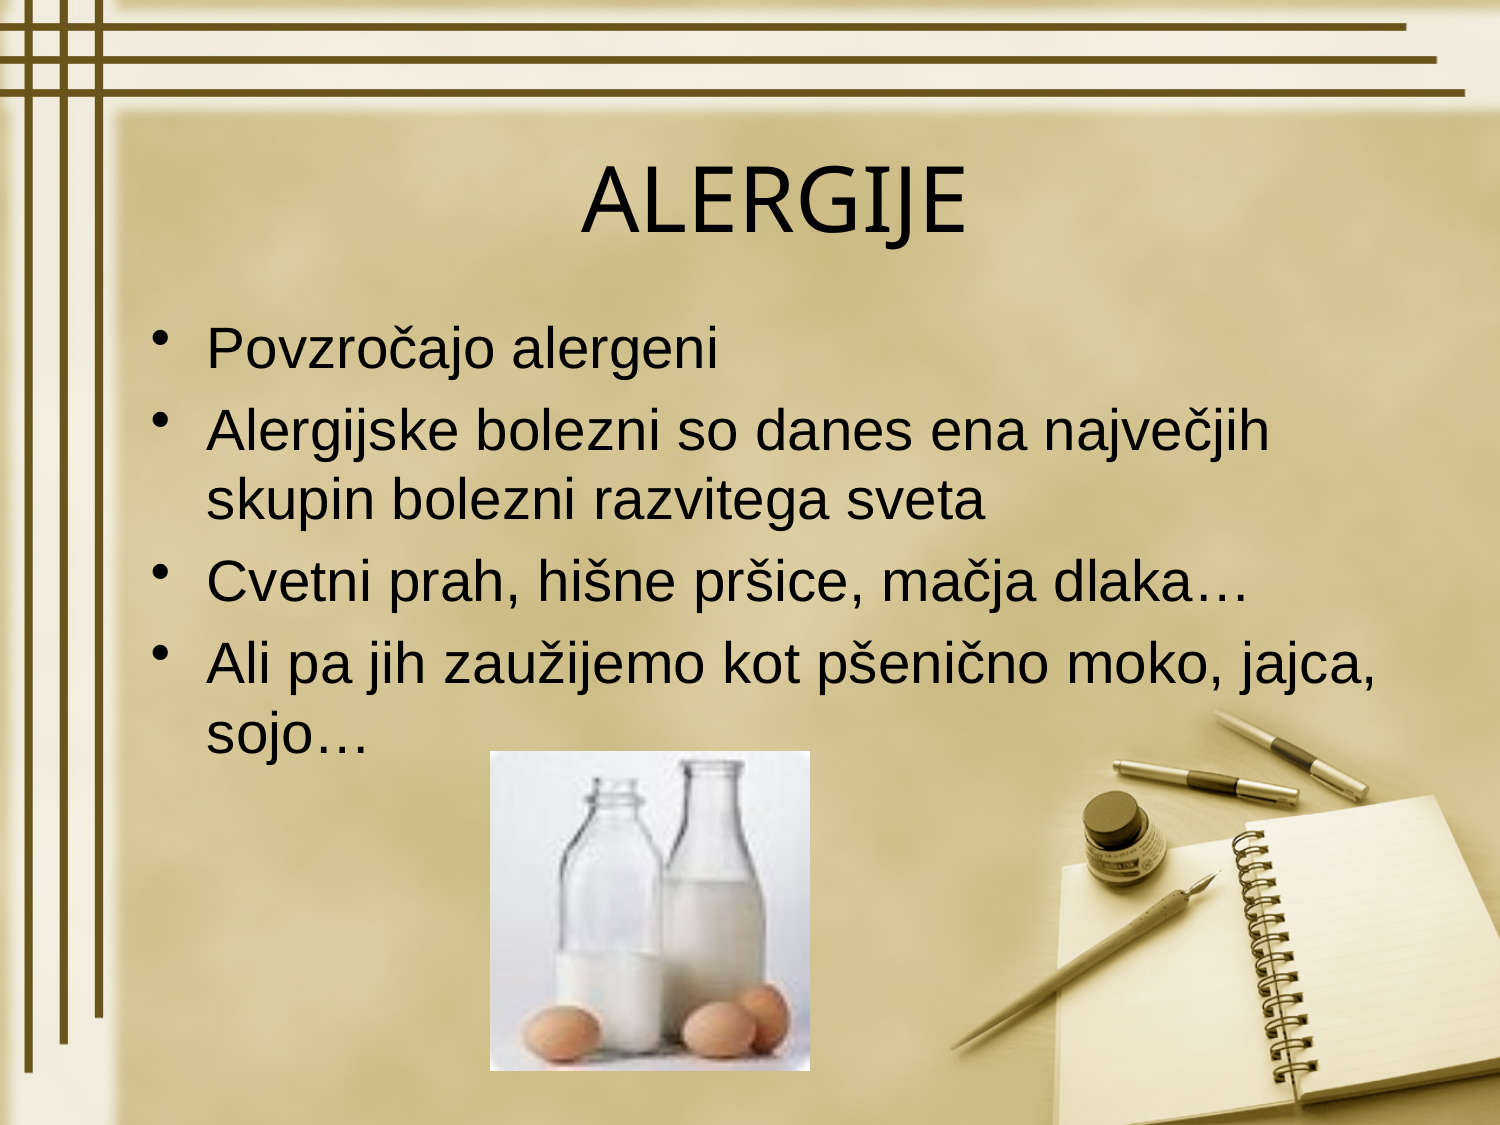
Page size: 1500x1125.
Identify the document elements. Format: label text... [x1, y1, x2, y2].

title ALERGIJE [100, 101, 1451, 290]
picture [0, 0, 1500, 1125]
list Povzročajo alergeni Alergijske bolezni so danes ena največjih skupin bolezni razvitega sveta Cvetni prah, hišne pršice, mačja dlaka… Ali pa jih zaužijemo kot pšenično moko, jajca, sojo… [135, 302, 1439, 1045]
